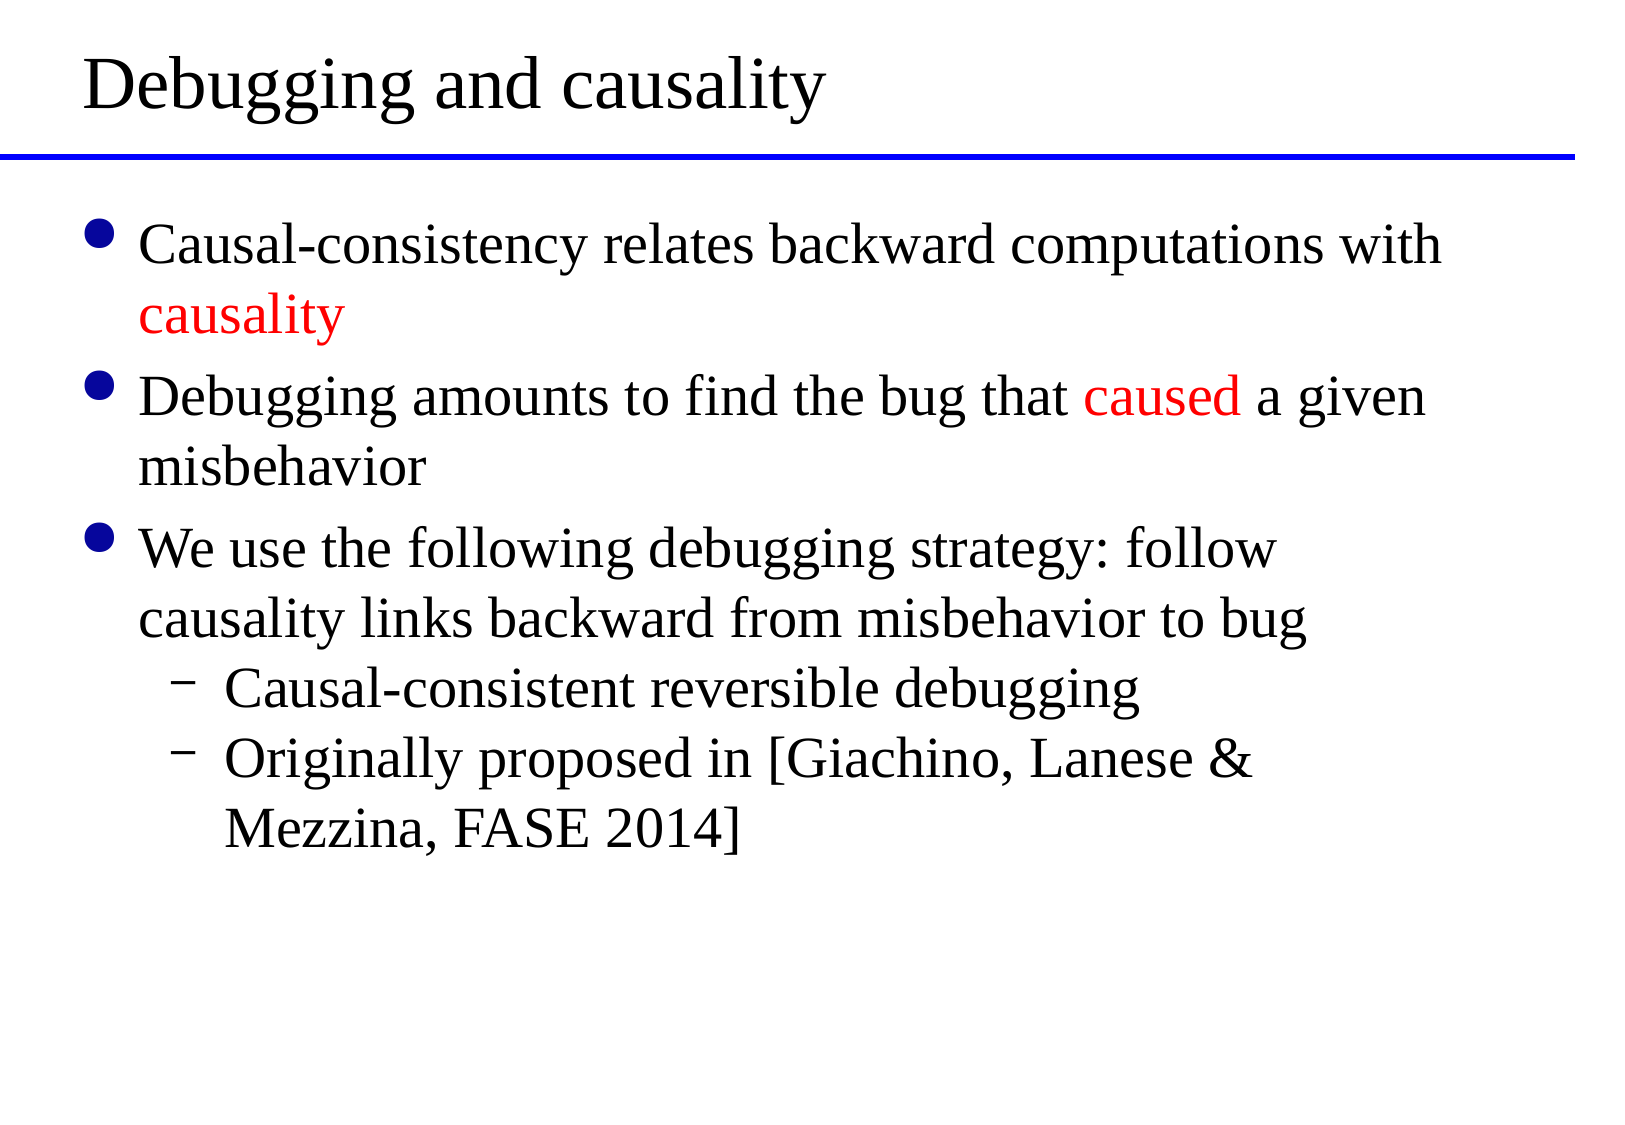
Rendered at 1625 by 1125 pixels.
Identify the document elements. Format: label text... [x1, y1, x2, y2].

title Debugging and causality [67, 27, 1544, 131]
list Causal-consistency relates backward computations with causality Debugging amounts to find the bug that caused a given misbehavior We use the following debugging strategy: follow causality links backward from misbehavior to bug Causal-consistent reversible debugging Originally proposed in [Giachino, Lanese & Mezzina, FASE 2014] [67, 198, 1478, 1061]
